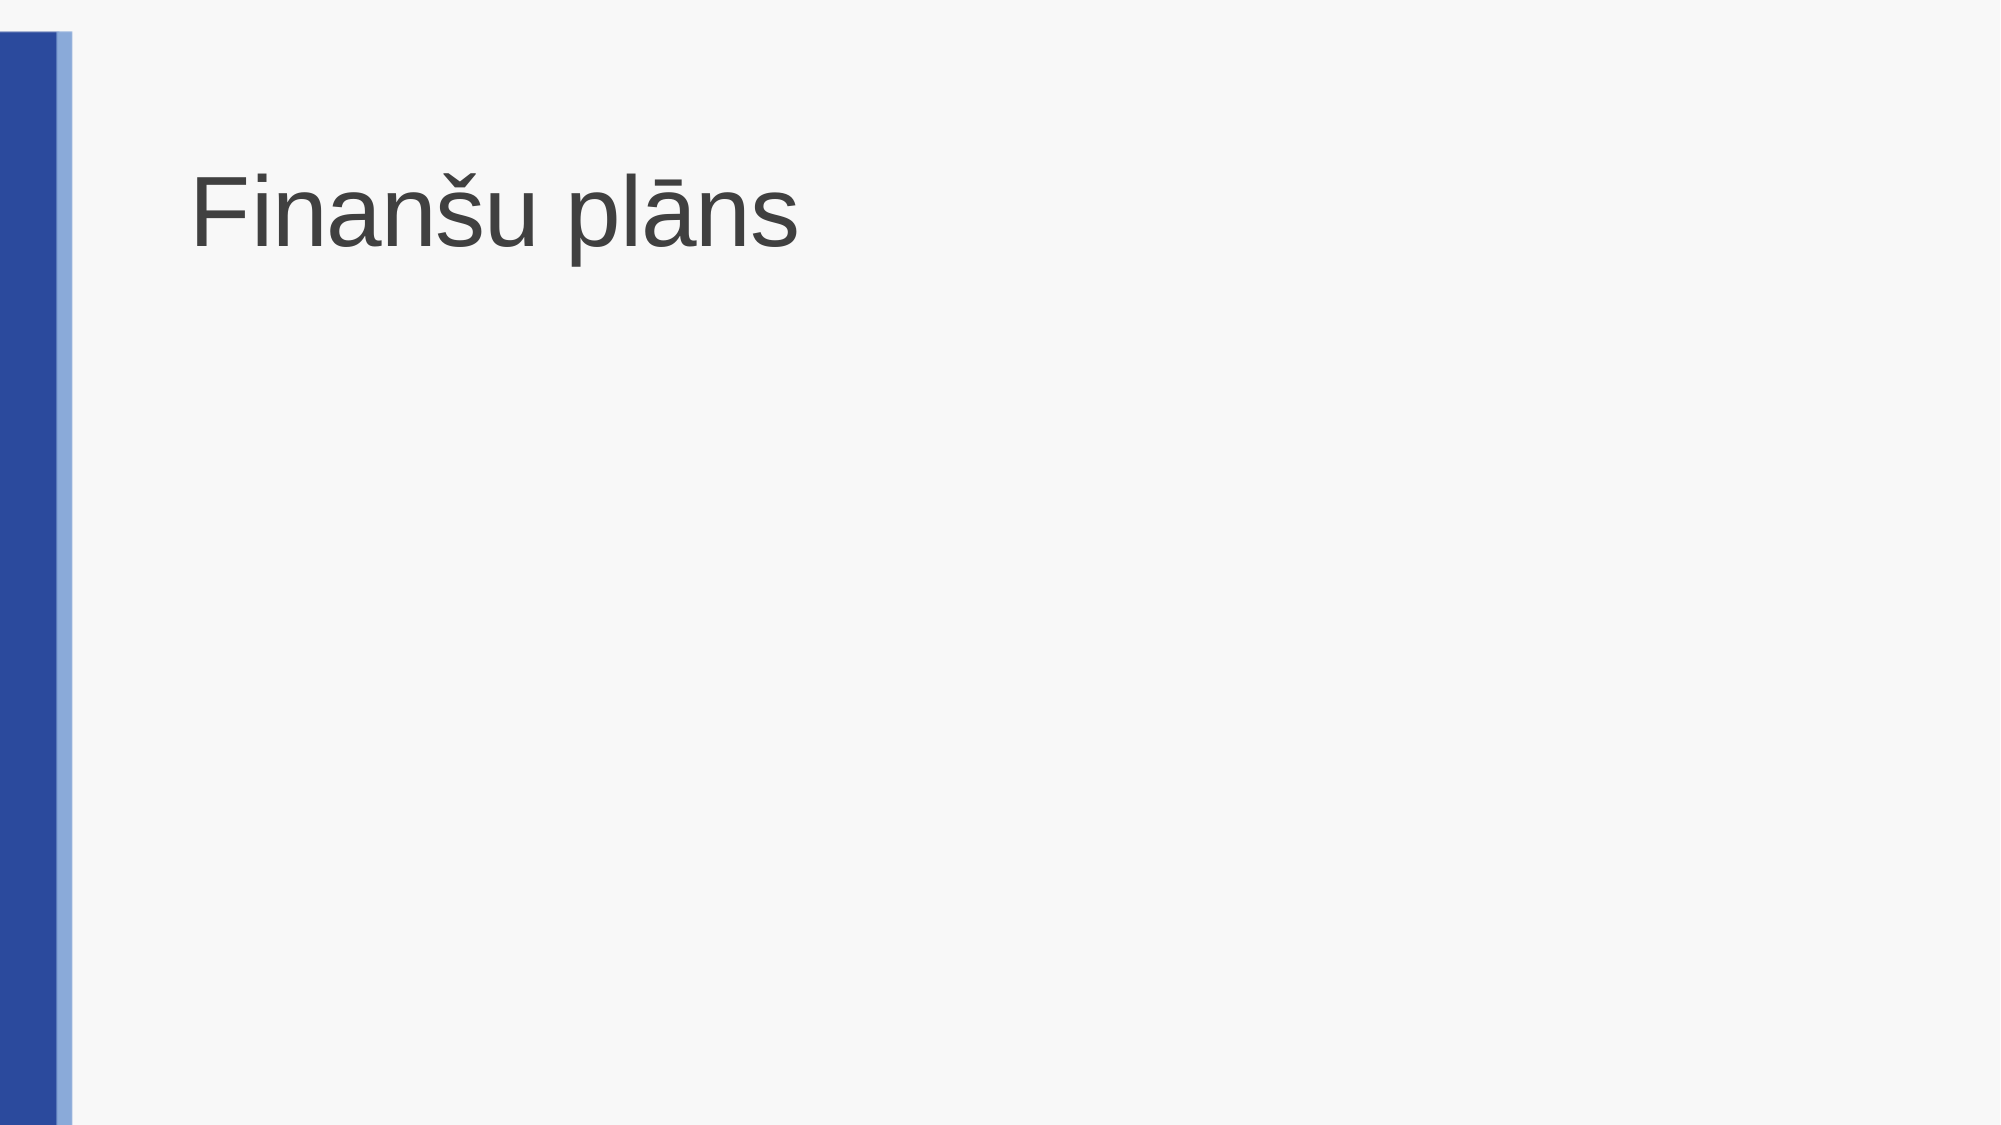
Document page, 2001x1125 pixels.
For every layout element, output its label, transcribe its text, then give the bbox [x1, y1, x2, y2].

title Finanšu plāns [174, 135, 1825, 275]
